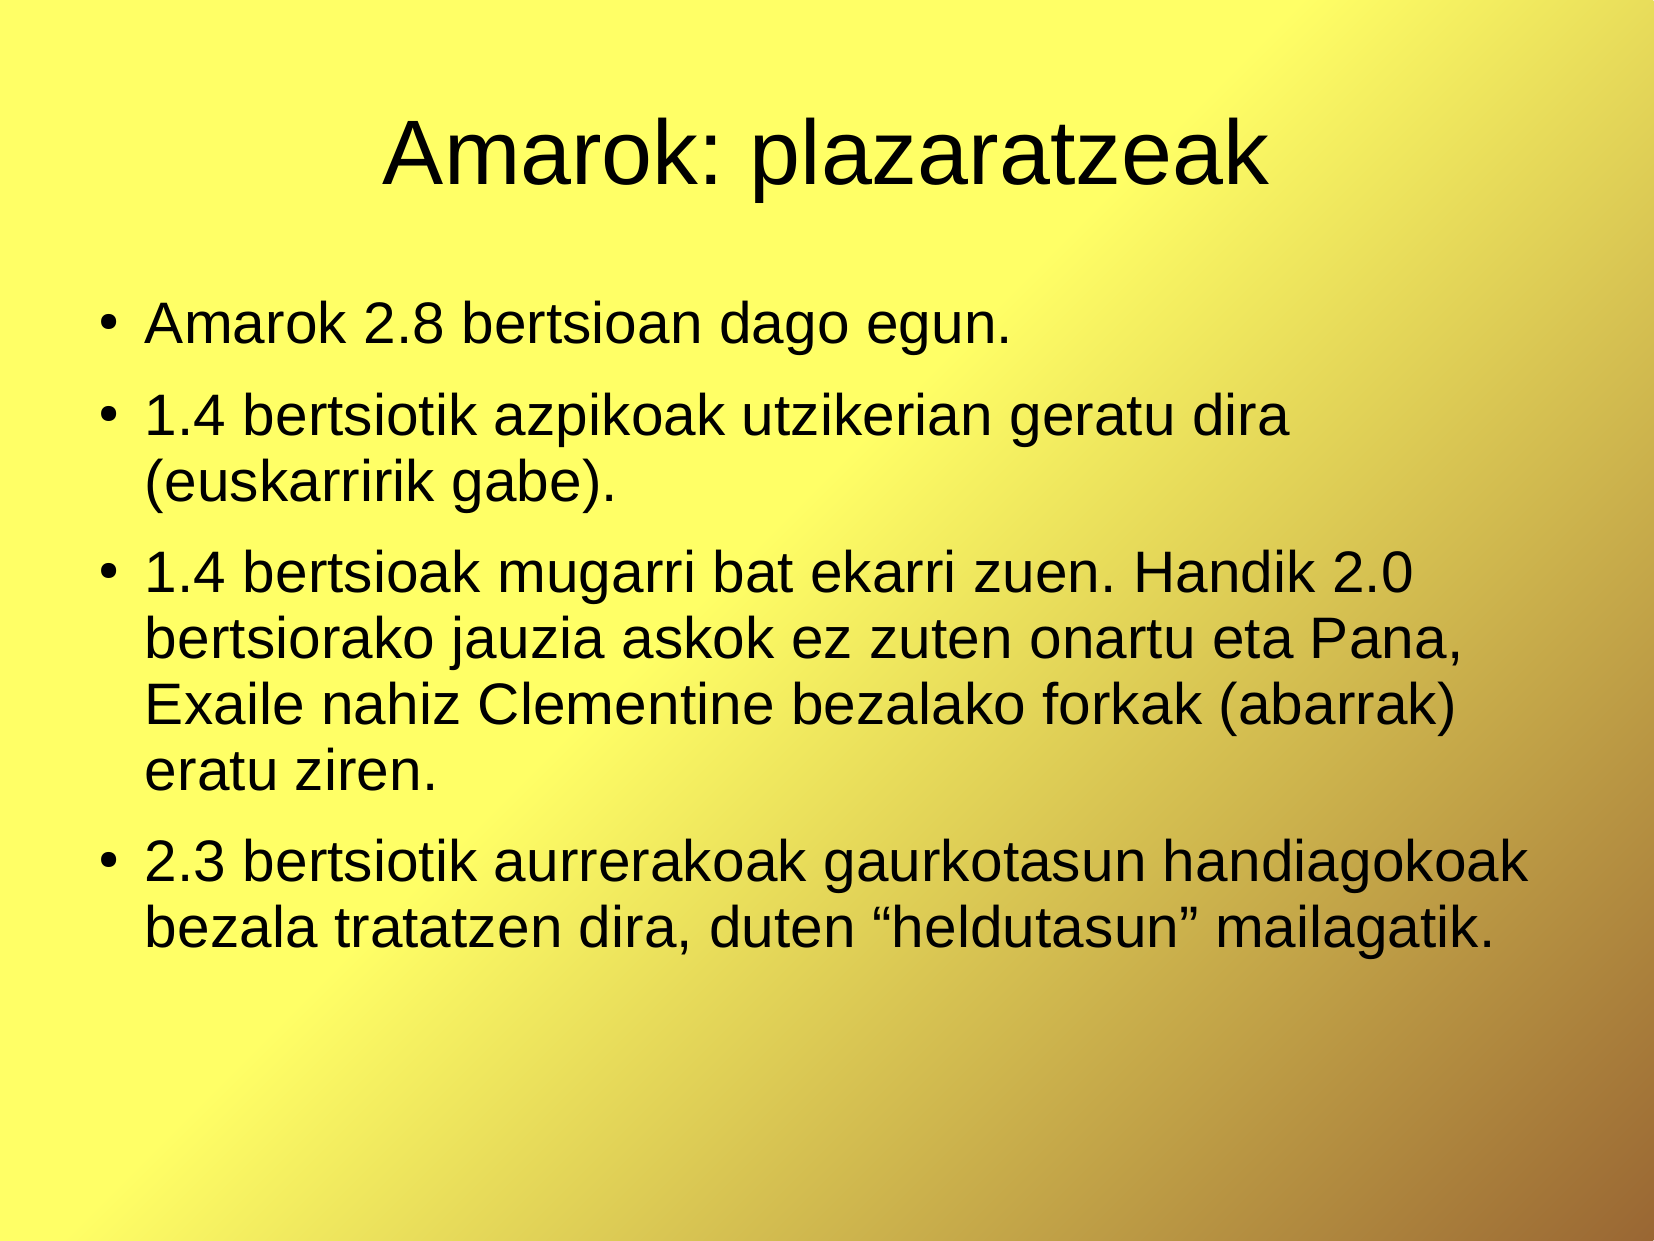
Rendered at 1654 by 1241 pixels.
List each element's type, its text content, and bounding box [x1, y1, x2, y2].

title Amarok: plazaratzeak [82, 49, 1571, 257]
list Amarok 2.8 bertsioan dago egun. 1.4 bertsiotik azpikoak utzikerian geratu dira (euskarririk gabe). 1.4 bertsioak mugarri bat ekarri zuen. Handik 2.0 bertsiorako jauzia askok ez zuten onartu eta Pana, Exaile nahiz Clementine bezalako forkak (abarrak) eratu ziren. 2.3 bertsiotik aurrerakoak gaurkotasun handiagokoak bezala tratatzen dira, duten “heldutasun” mailagatik. [82, 290, 1538, 1010]
